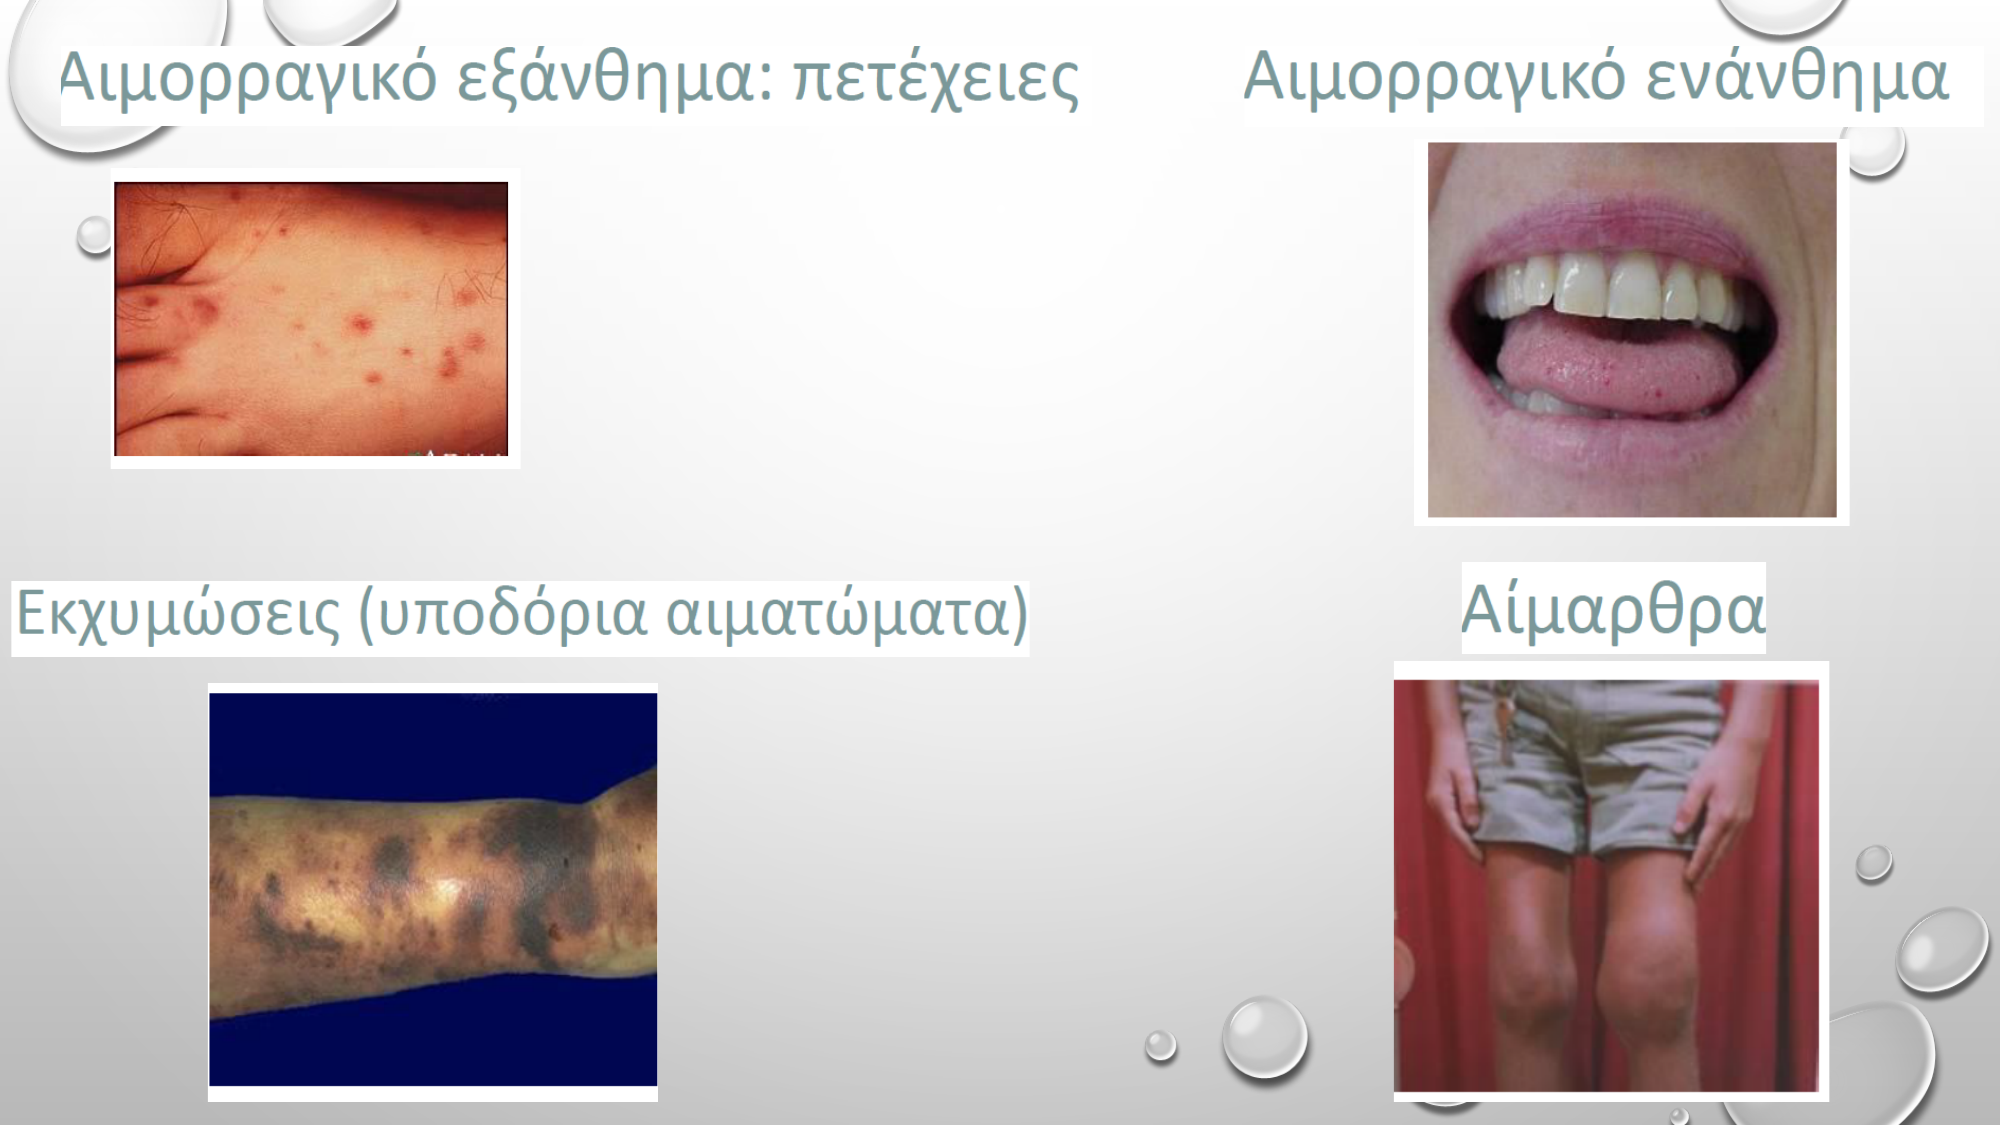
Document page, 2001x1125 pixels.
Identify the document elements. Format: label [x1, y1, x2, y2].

picture [11, 581, 1030, 657]
picture [1393, 661, 1830, 1102]
picture [1244, 46, 1984, 127]
picture [207, 683, 658, 1102]
picture [1461, 562, 1767, 654]
picture [110, 168, 521, 469]
picture [1414, 139, 1850, 526]
picture [61, 46, 1093, 126]
